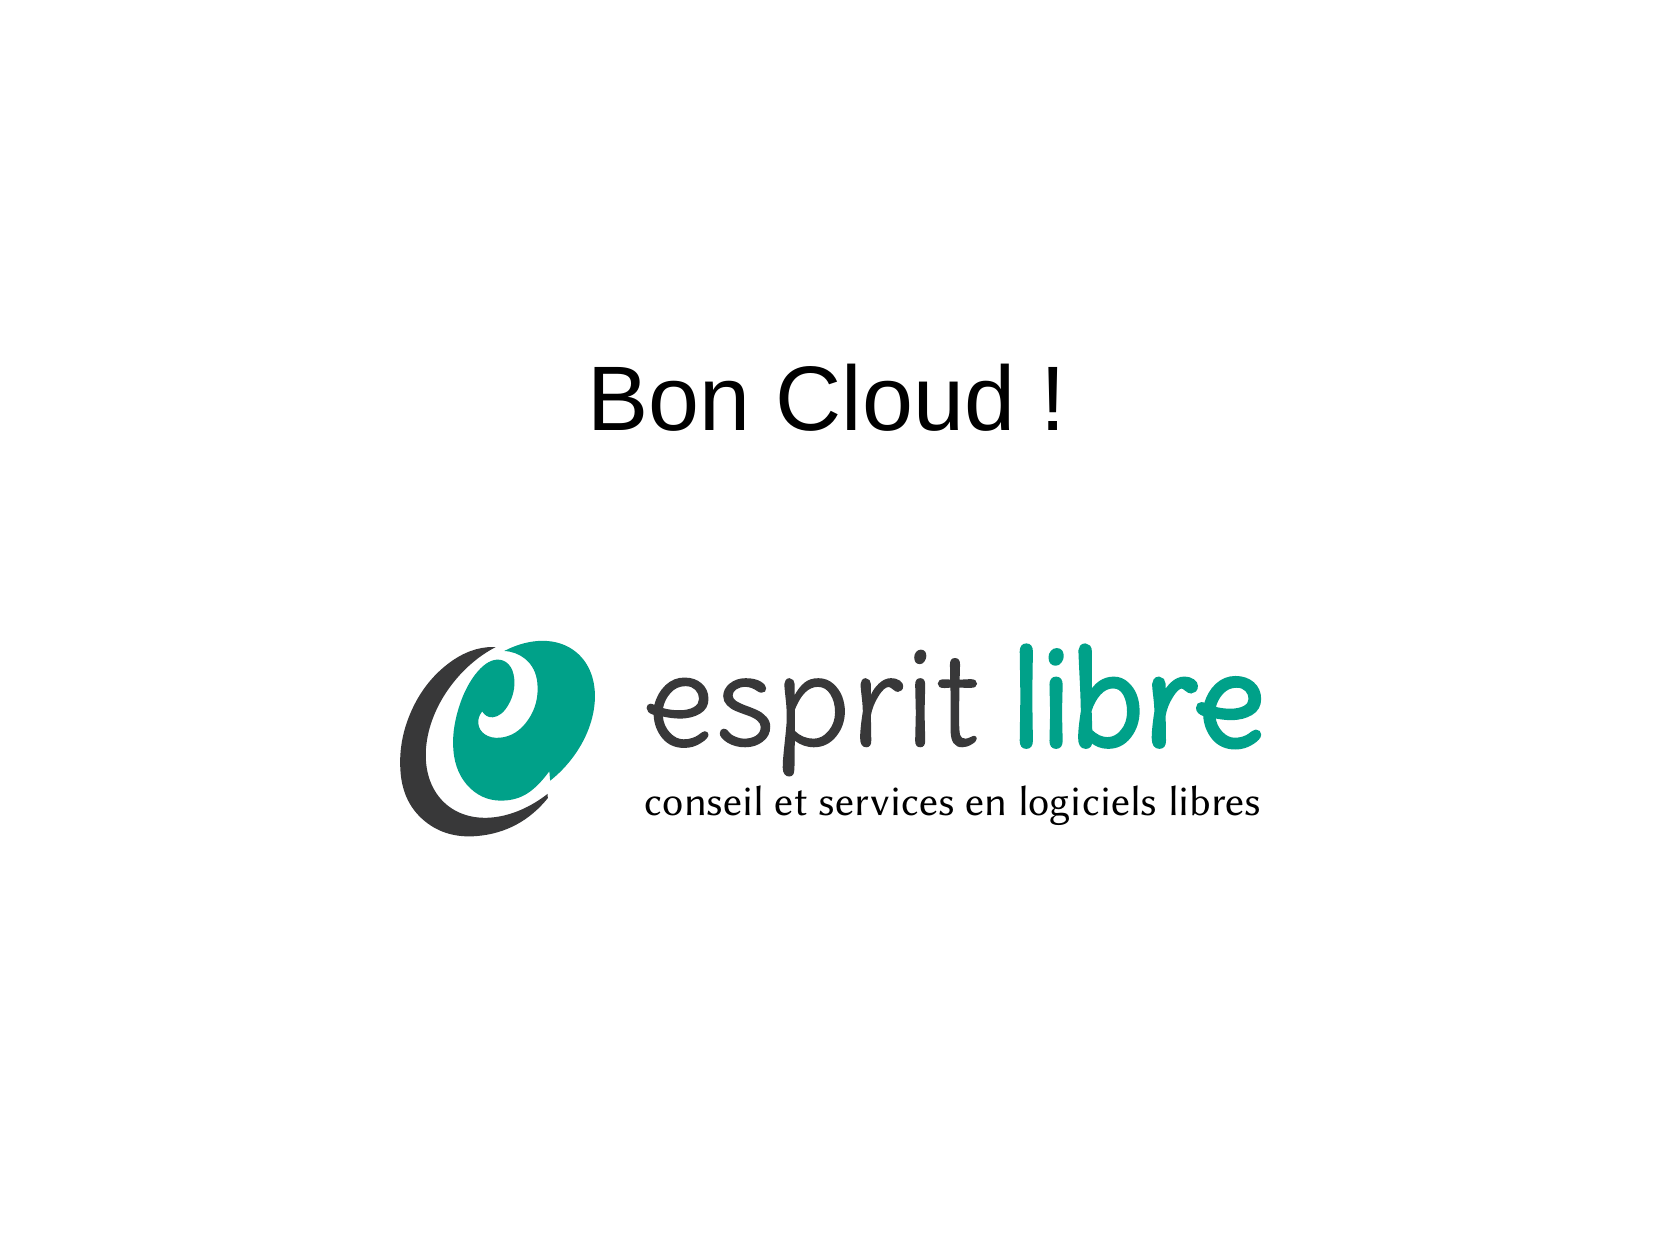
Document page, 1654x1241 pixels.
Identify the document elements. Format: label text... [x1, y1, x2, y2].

title Bon Cloud ! [82, 295, 1571, 503]
picture [369, 637, 1288, 840]
